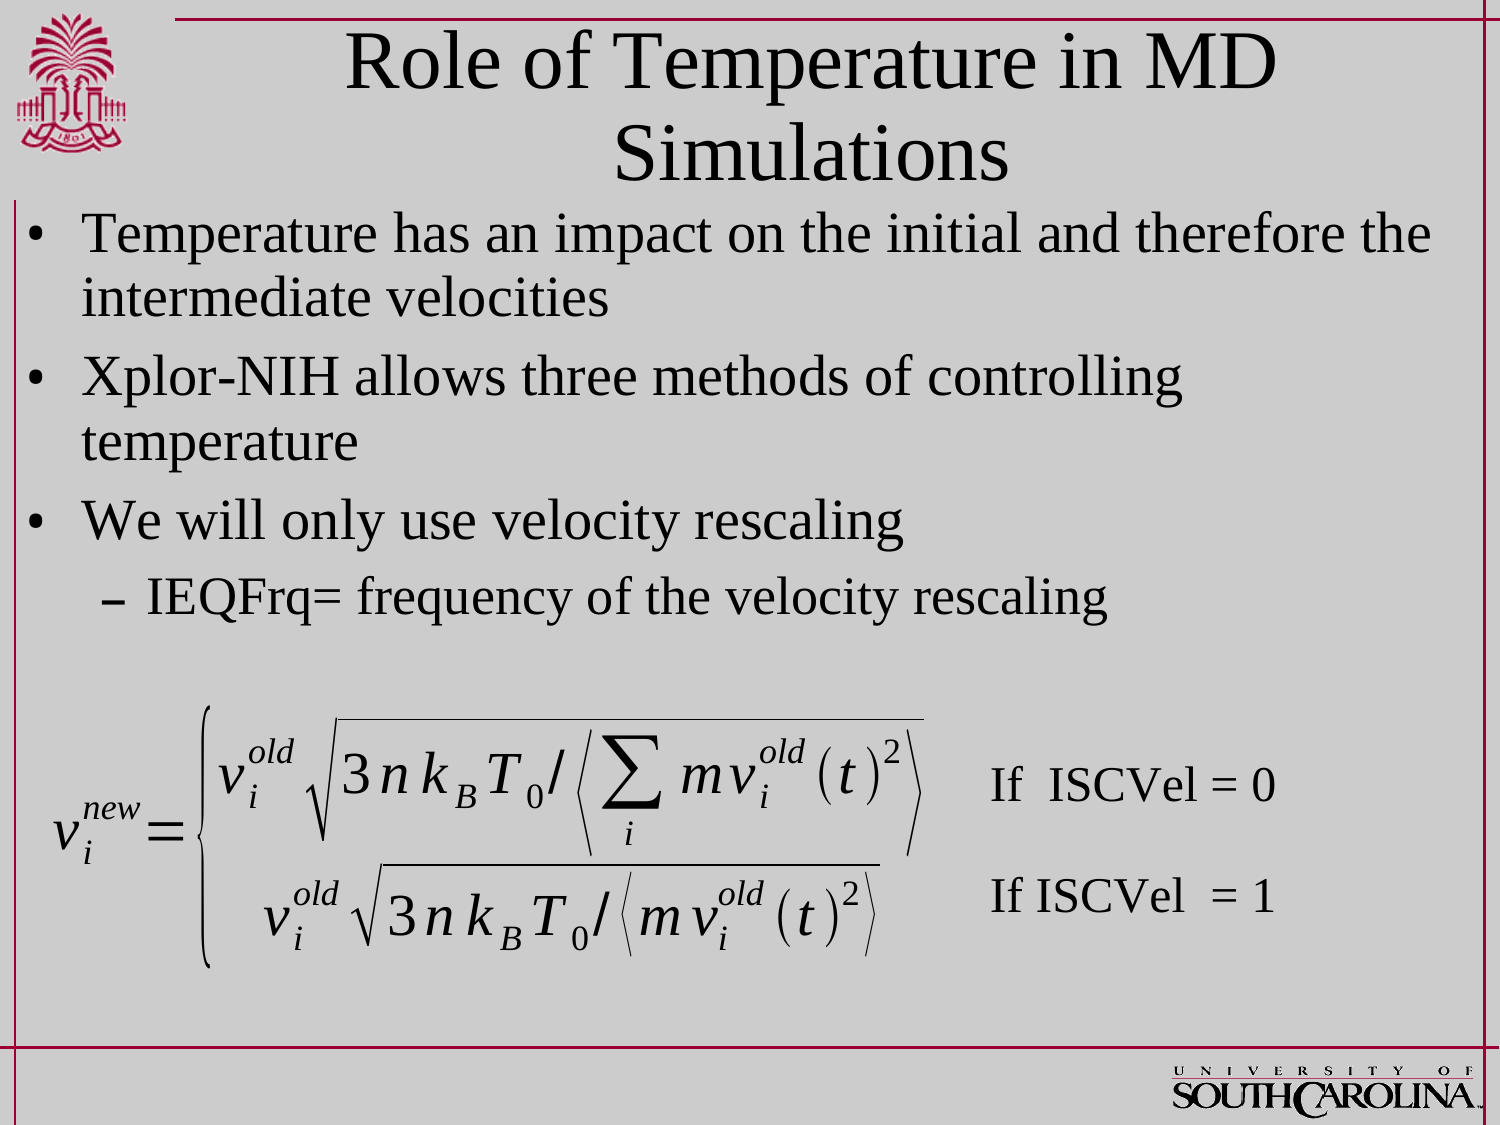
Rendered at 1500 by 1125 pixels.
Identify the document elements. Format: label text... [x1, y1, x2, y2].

picture [12, 12, 131, 155]
title Role of Temperature in MD Simulations [174, 13, 1450, 199]
list Temperature has an impact on the initial and therefore the intermediate velocities Xplor-NIH allows three methods of controlling temperature We will only use velocity rescaling IEQFrq= frequency of the velocity rescaling [24, 200, 1476, 638]
picture [1162, 1049, 1483, 1125]
chart [37, 703, 938, 973]
text_box If ISCVel = 0 If ISCVel = 1 [975, 750, 1313, 931]
